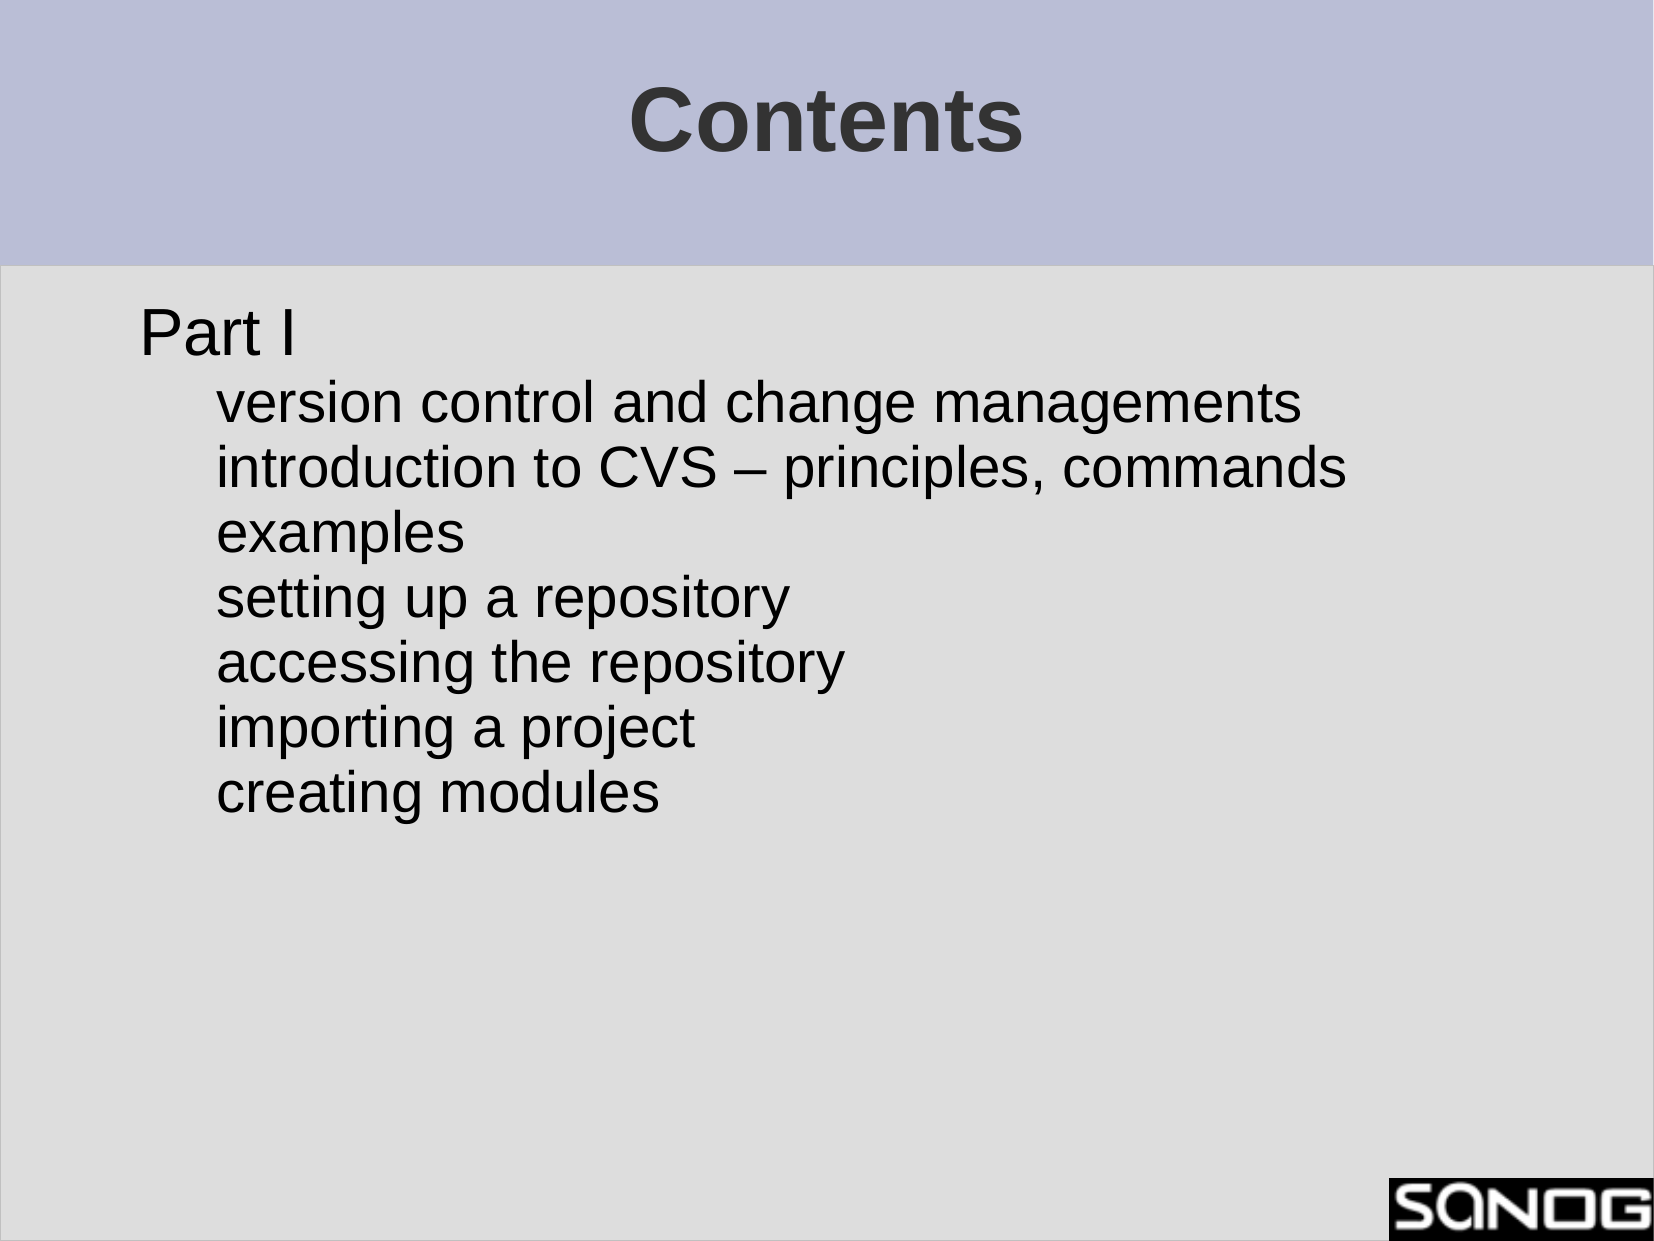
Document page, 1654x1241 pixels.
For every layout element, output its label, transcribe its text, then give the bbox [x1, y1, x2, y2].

list Part I version control and change managements introduction to CVS – principles, commands examples setting up a repository accessing the repository importing a project creating modules [121, 295, 1534, 1152]
title Contents [121, 2, 1534, 237]
picture [1389, 1178, 1654, 1241]
